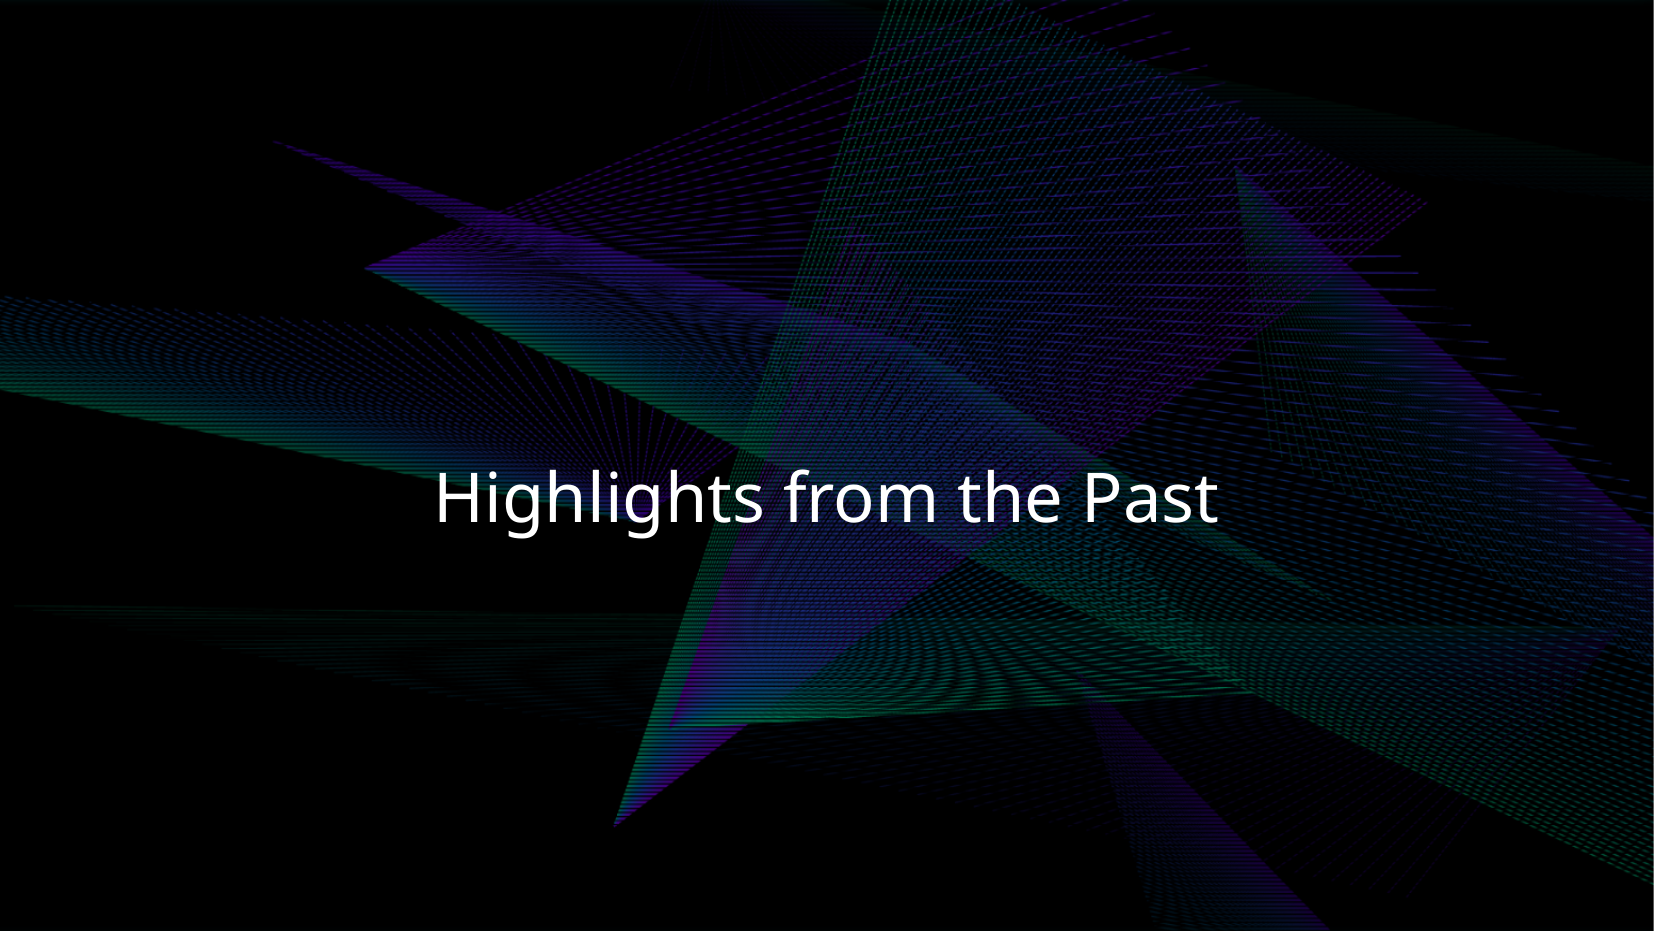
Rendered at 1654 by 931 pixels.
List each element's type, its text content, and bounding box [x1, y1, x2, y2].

picture [0, 0, 1654, 931]
list Highlights from the Past [82, 217, 1571, 758]
